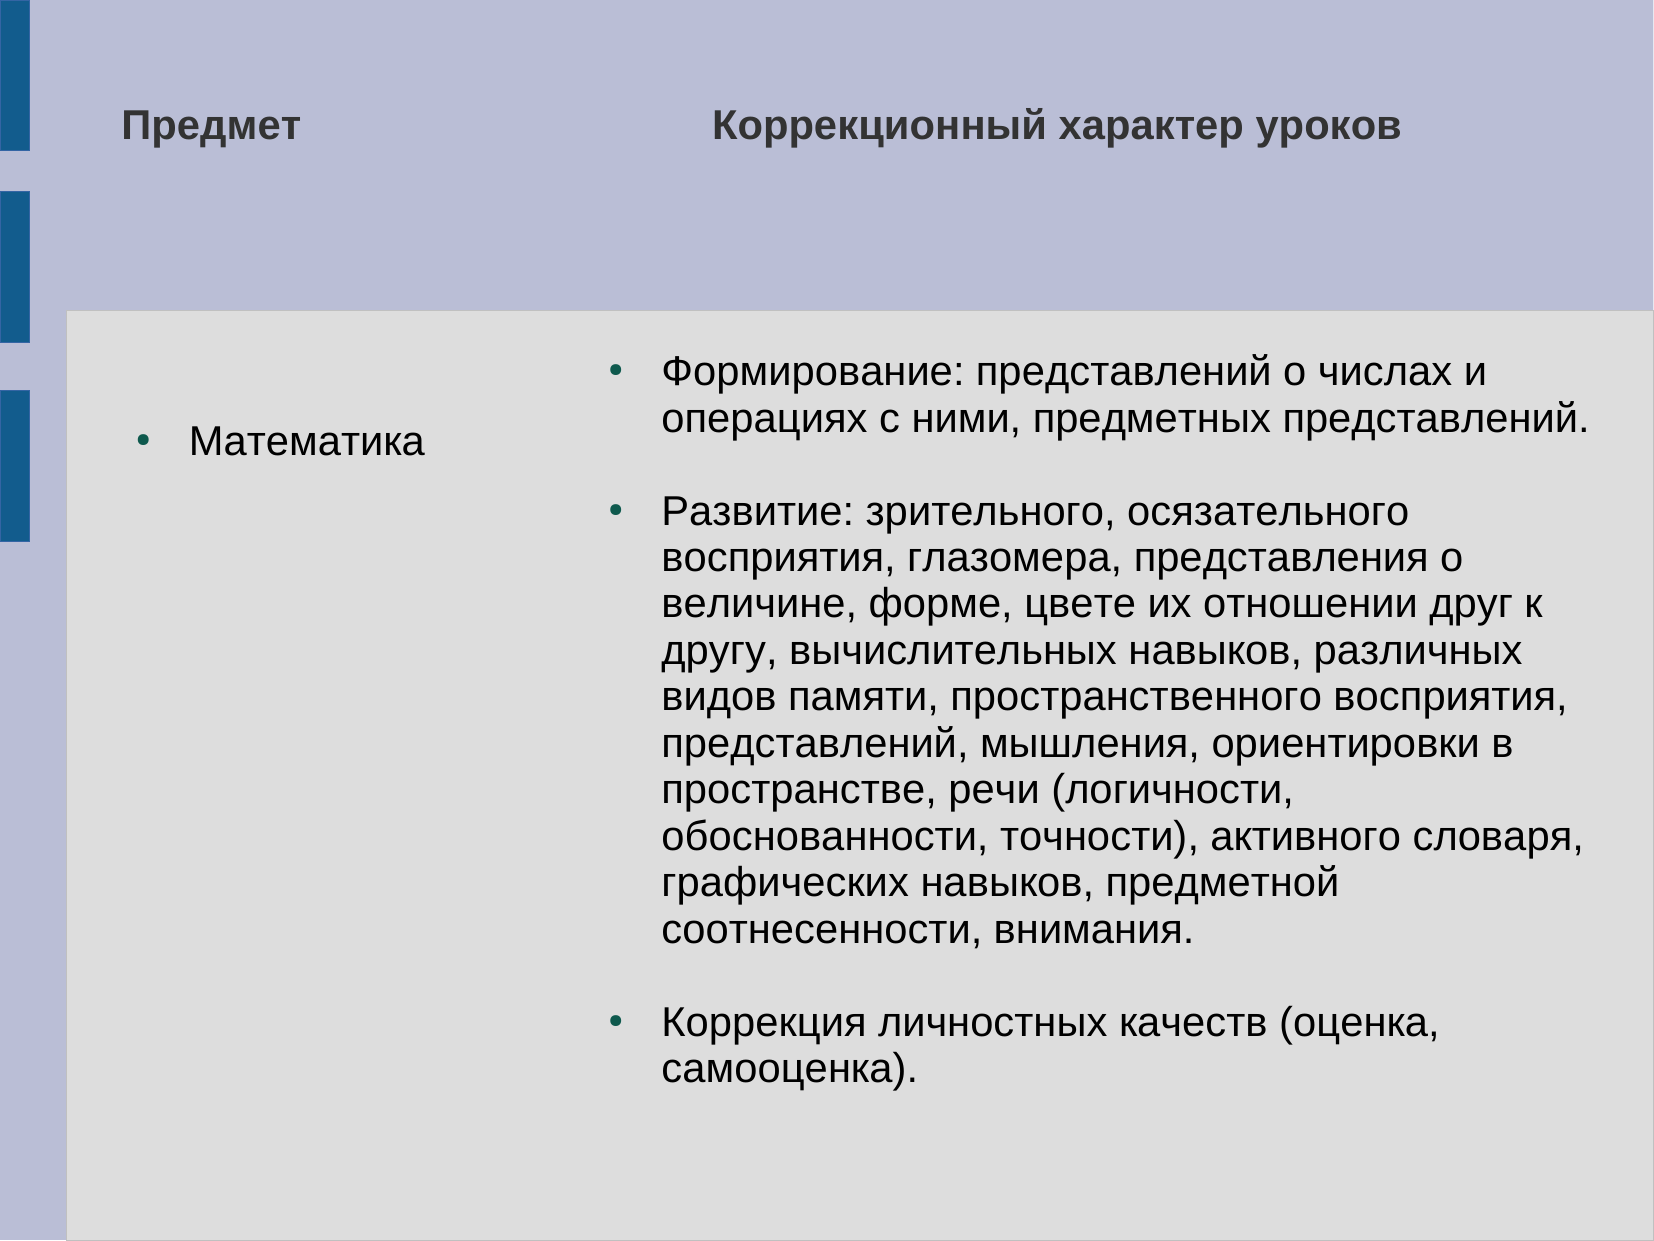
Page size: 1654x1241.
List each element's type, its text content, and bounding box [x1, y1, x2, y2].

title Предмет Коррекционный характер уроков [121, 96, 1534, 199]
list Формирование: представлений о числах и операциях с ними, предметных представлений. Развитие: зрительного, осязательного восприятия, глазомера, представления о величине, форме, цвете их отношении друг к другу, вычислительных навыков, различных видов памяти, пространственного восприятия, представлений, мышления, ориентировки в пространстве, речи (логичности, обоснованности, точности), активного словаря, графических навыков, предметной соотнесенности, внимания. Коррекция личностных качеств (оценка, самооценка). [590, 347, 1625, 1152]
list Математика [118, 324, 532, 1144]
